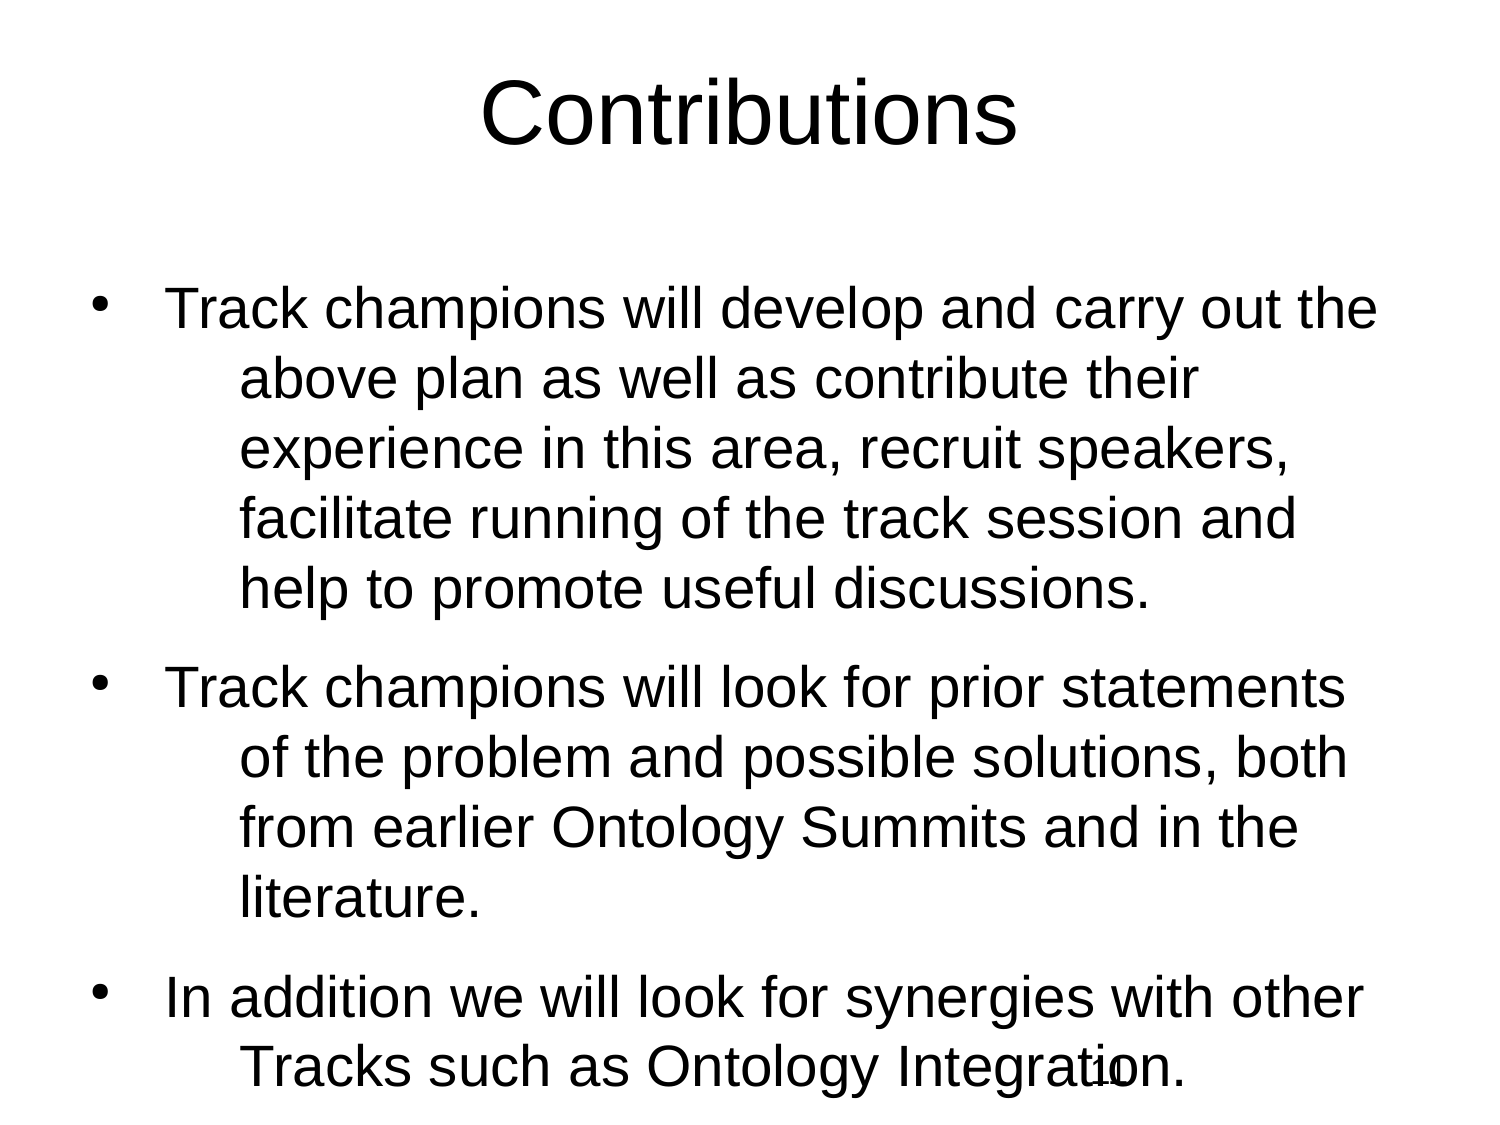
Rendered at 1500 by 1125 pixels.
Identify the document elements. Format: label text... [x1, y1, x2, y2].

list Track champions will develop and carry out the above plan as well as contribute their experience in this area, recruit speakers, facilitate running of the track session and help to promote useful discussions. Track champions will look for prior statements of the problem and possible solutions, both from earlier Ontology Summits and in the literature. In addition we will look for synergies with other Tracks such as Ontology Integration. [75, 262, 1425, 1005]
title Contributions [75, 45, 1425, 233]
text_box <number> [1074, 1042, 1425, 1103]
